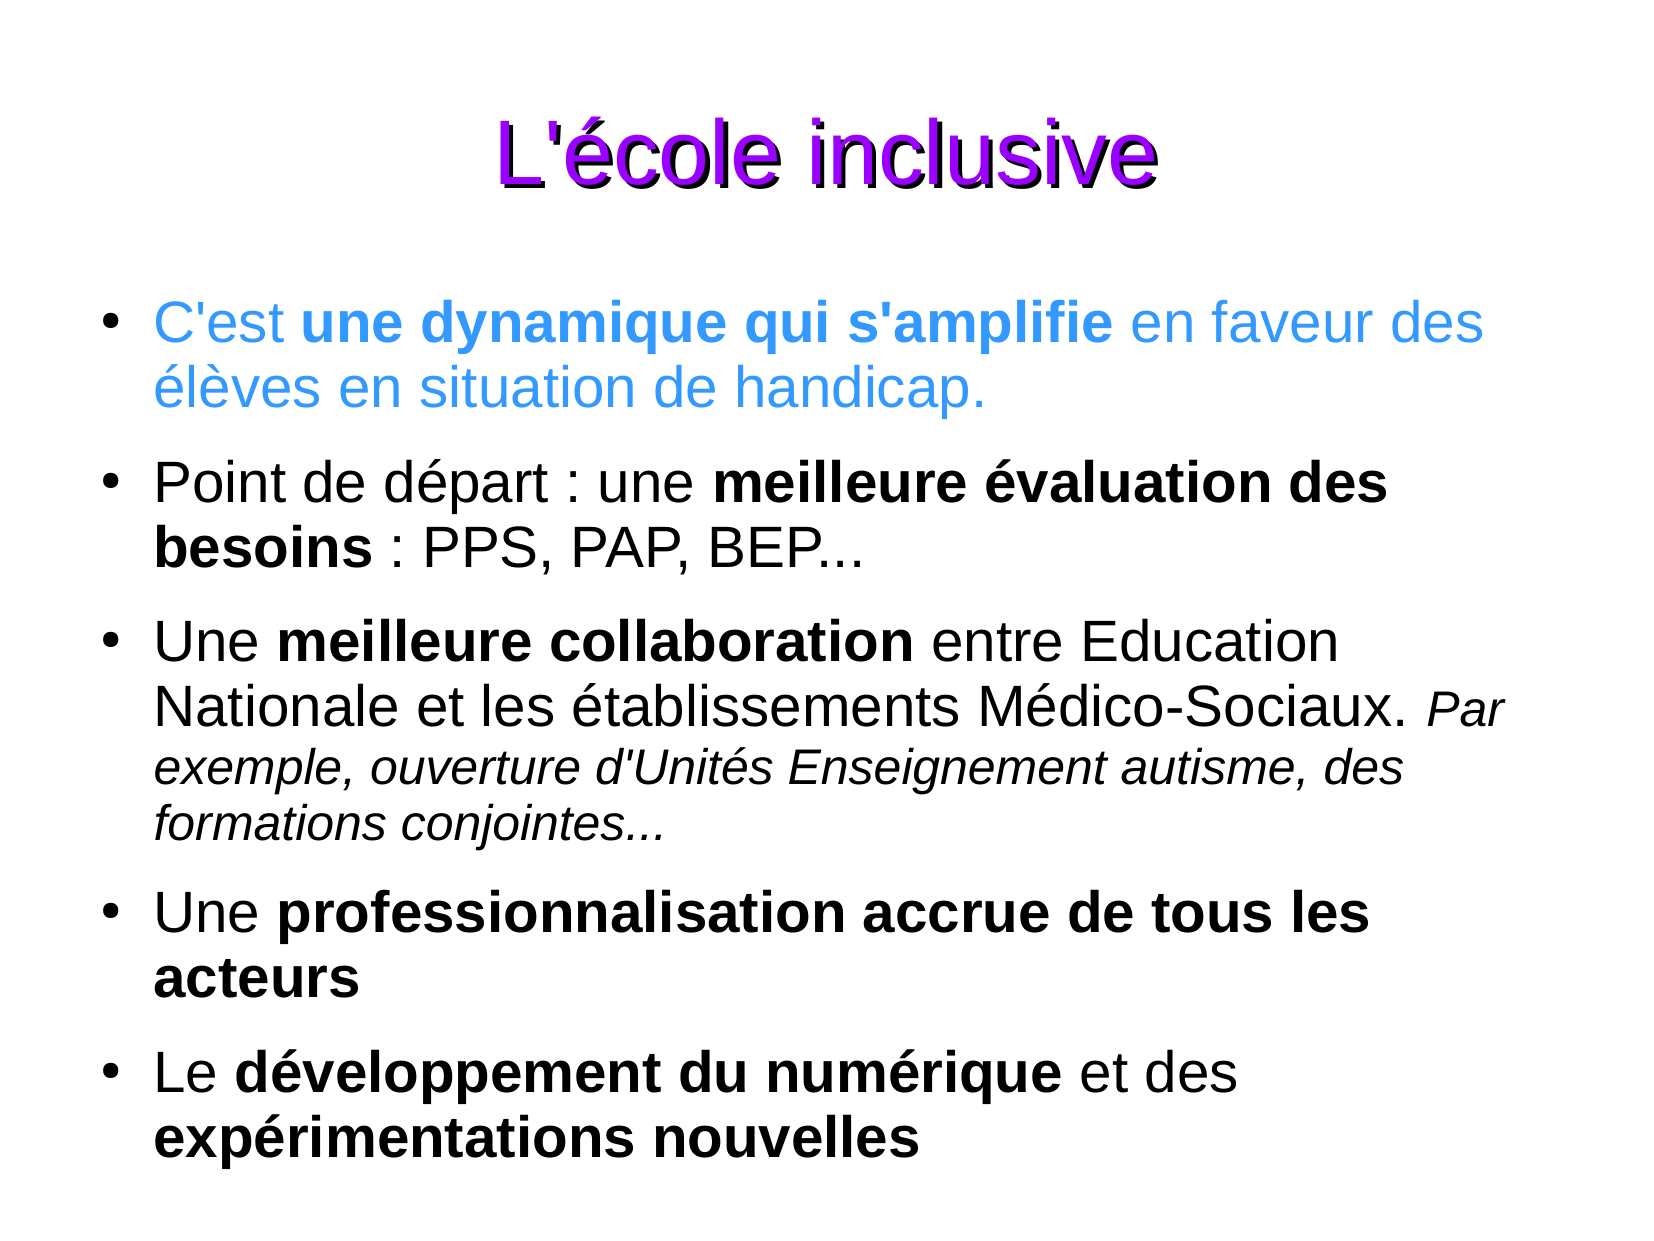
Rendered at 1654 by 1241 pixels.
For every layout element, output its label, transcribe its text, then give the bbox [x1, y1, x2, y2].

list C'est une dynamique qui s'amplifie en faveur des élèves en situation de handicap. Point de départ : une meilleure évaluation des besoins : PPS, PAP, BEP... Une meilleure collaboration entre Education Nationale et les établissements Médico-Sociaux. Par exemple, ouverture d'Unités Enseignement autisme, des formations conjointes... Une professionnalisation accrue de tous les acteurs Le développement du numérique et des expérimentations nouvelles [82, 290, 1571, 1181]
title L'école inclusive [82, 49, 1571, 257]
